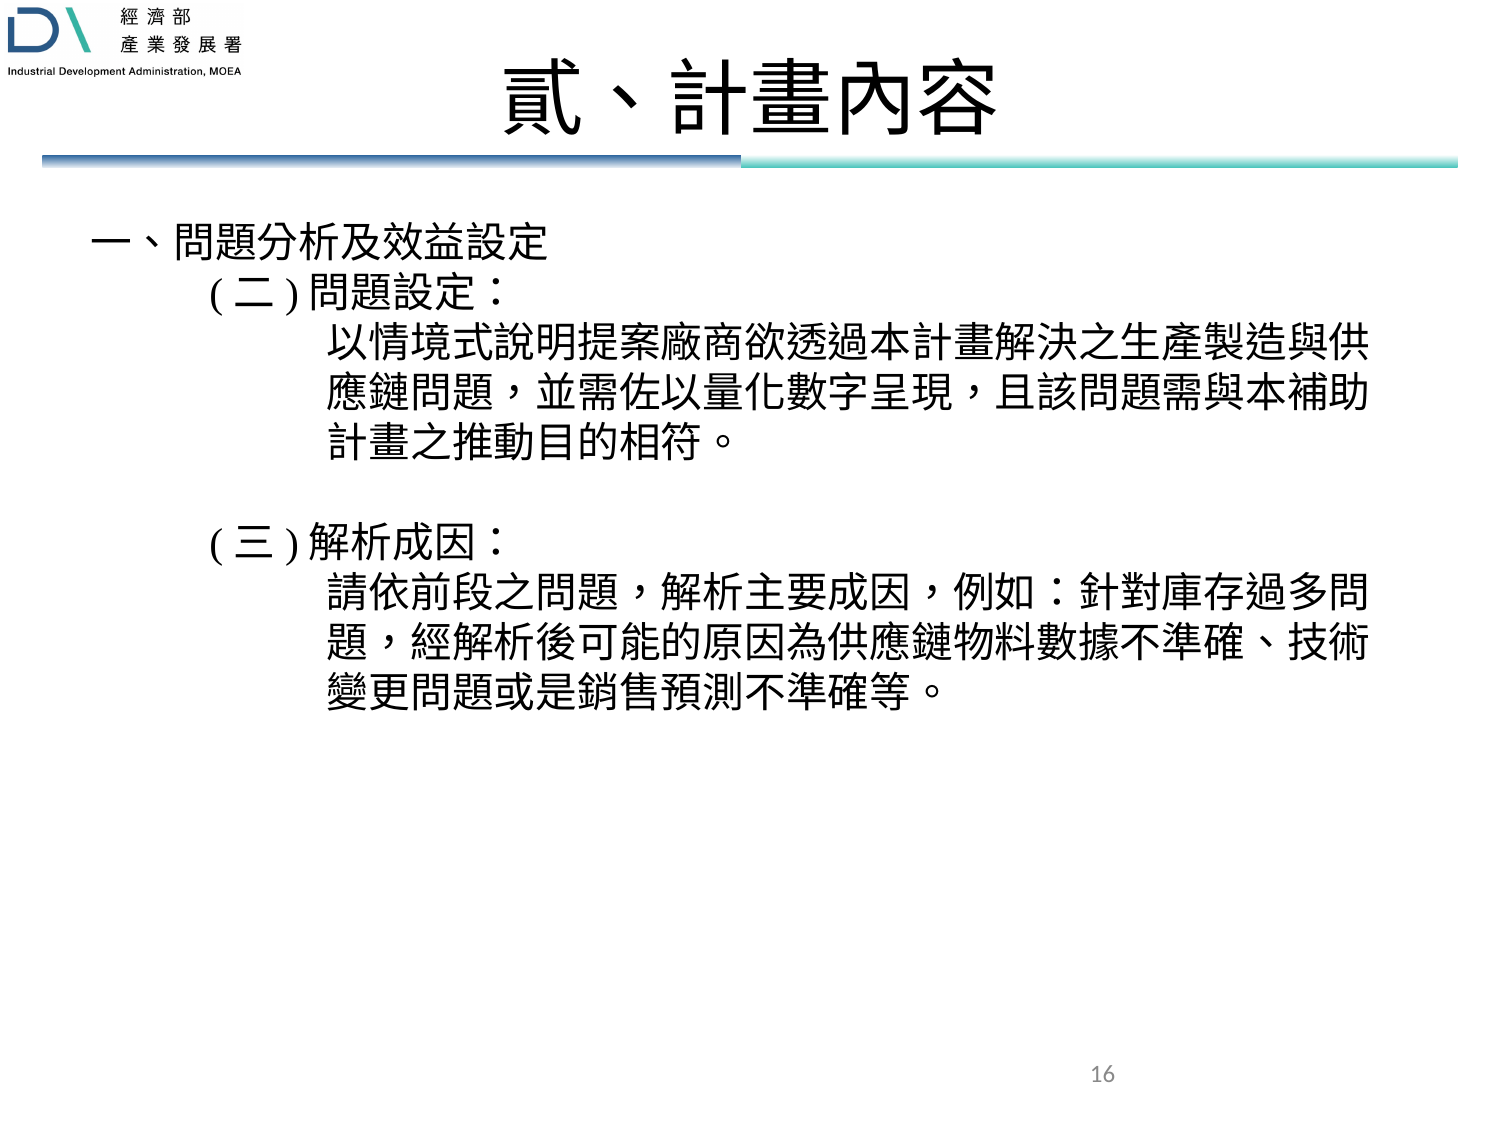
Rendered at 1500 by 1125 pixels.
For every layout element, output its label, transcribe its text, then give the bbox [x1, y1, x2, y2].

text_box 一、問題分析及效益設定 (二)問題設定： 以情境式說明提案廠商欲透過本計畫解決之生產製造與供應鏈問題，並需佐以量化數字呈現，且該問題需與本補助計畫之推動目的相符。 (三)解析成因： 請依前段之問題，解析主要成因，例如：針對庫存過多問題，經解析後可能的原因為供應鏈物料數據不準確、技術變更問題或是銷售預測不準確等。 [75, 208, 1425, 723]
text_box 16 [1074, 1042, 1426, 1103]
title 貳、計畫內容 [75, 19, 1426, 171]
